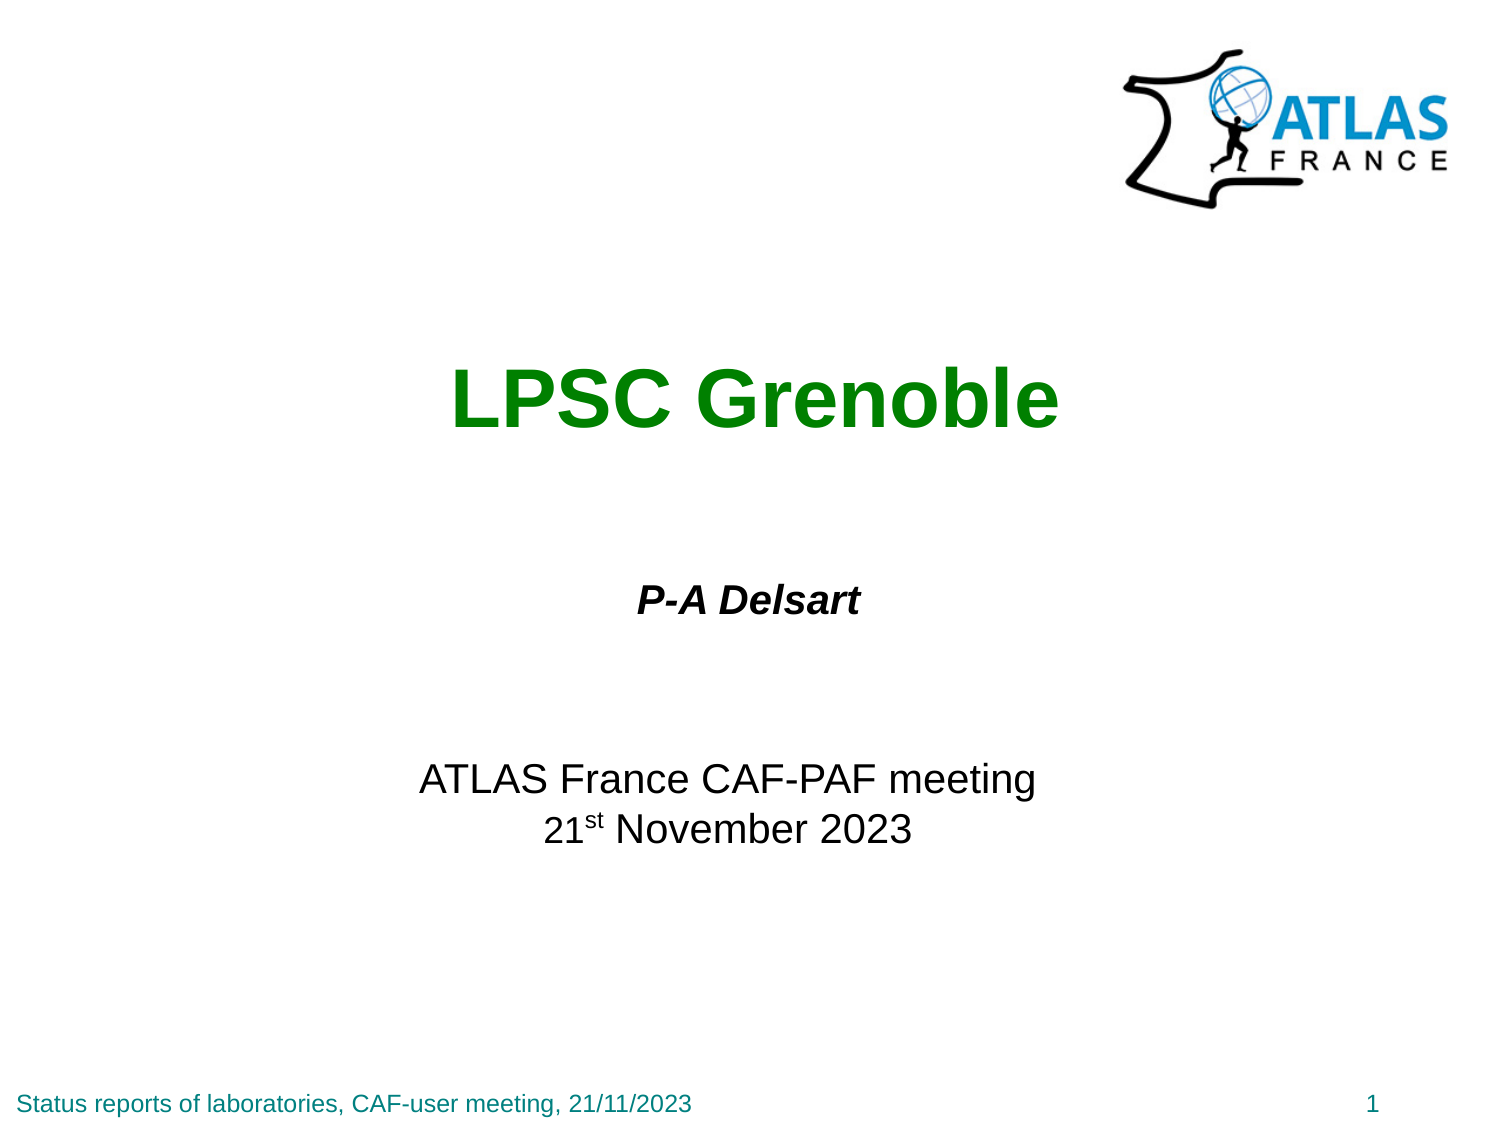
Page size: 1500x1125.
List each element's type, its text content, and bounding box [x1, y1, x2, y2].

text_box P-A Delsart [401, 569, 1096, 631]
picture [1110, 41, 1462, 218]
text_box LPSC Grenoble [7, 342, 1500, 474]
text_box ATLAS France CAF-PAF meeting 21st November 2023 [381, 744, 1075, 853]
